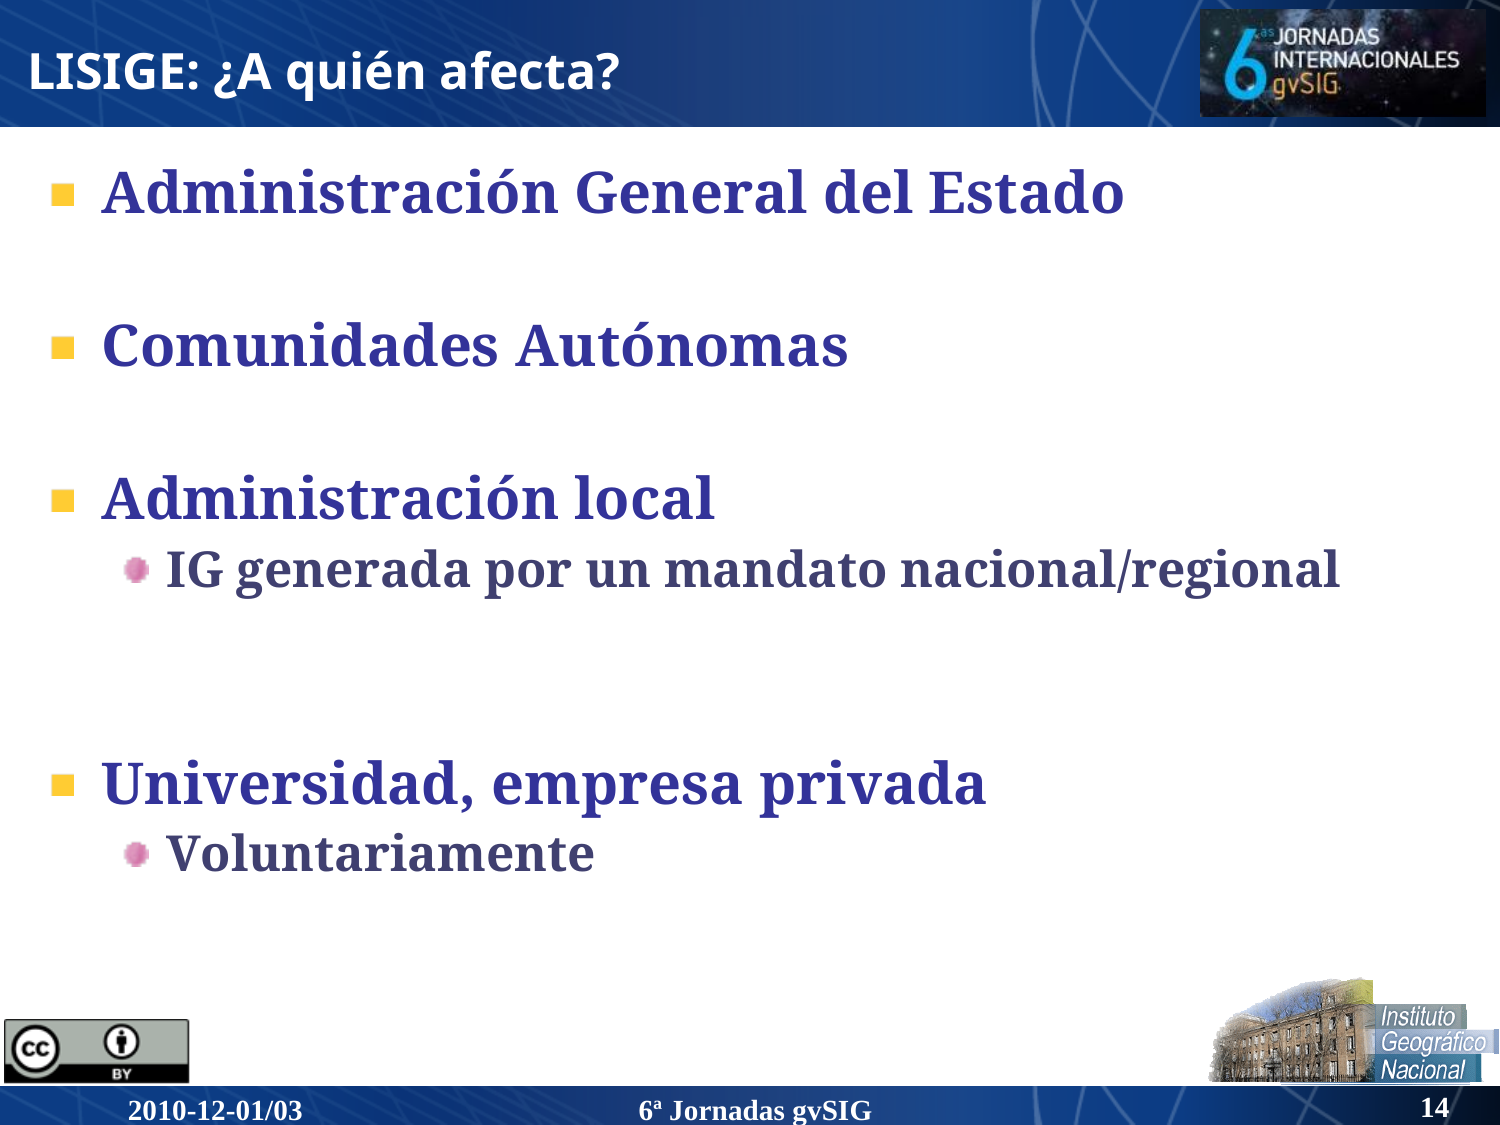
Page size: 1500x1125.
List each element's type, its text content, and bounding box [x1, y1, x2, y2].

chart [4, 1019, 191, 1085]
title LISIGE: ¿A quién afecta? [0, 31, 1276, 107]
picture [0, 0, 1500, 127]
picture [0, 968, 1500, 1125]
list Administración General del Estado Comunidades Autónomas Administración local IG generada por un mandato nacional/regional Universidad, empresa privada Voluntariamente [31, 156, 1415, 973]
